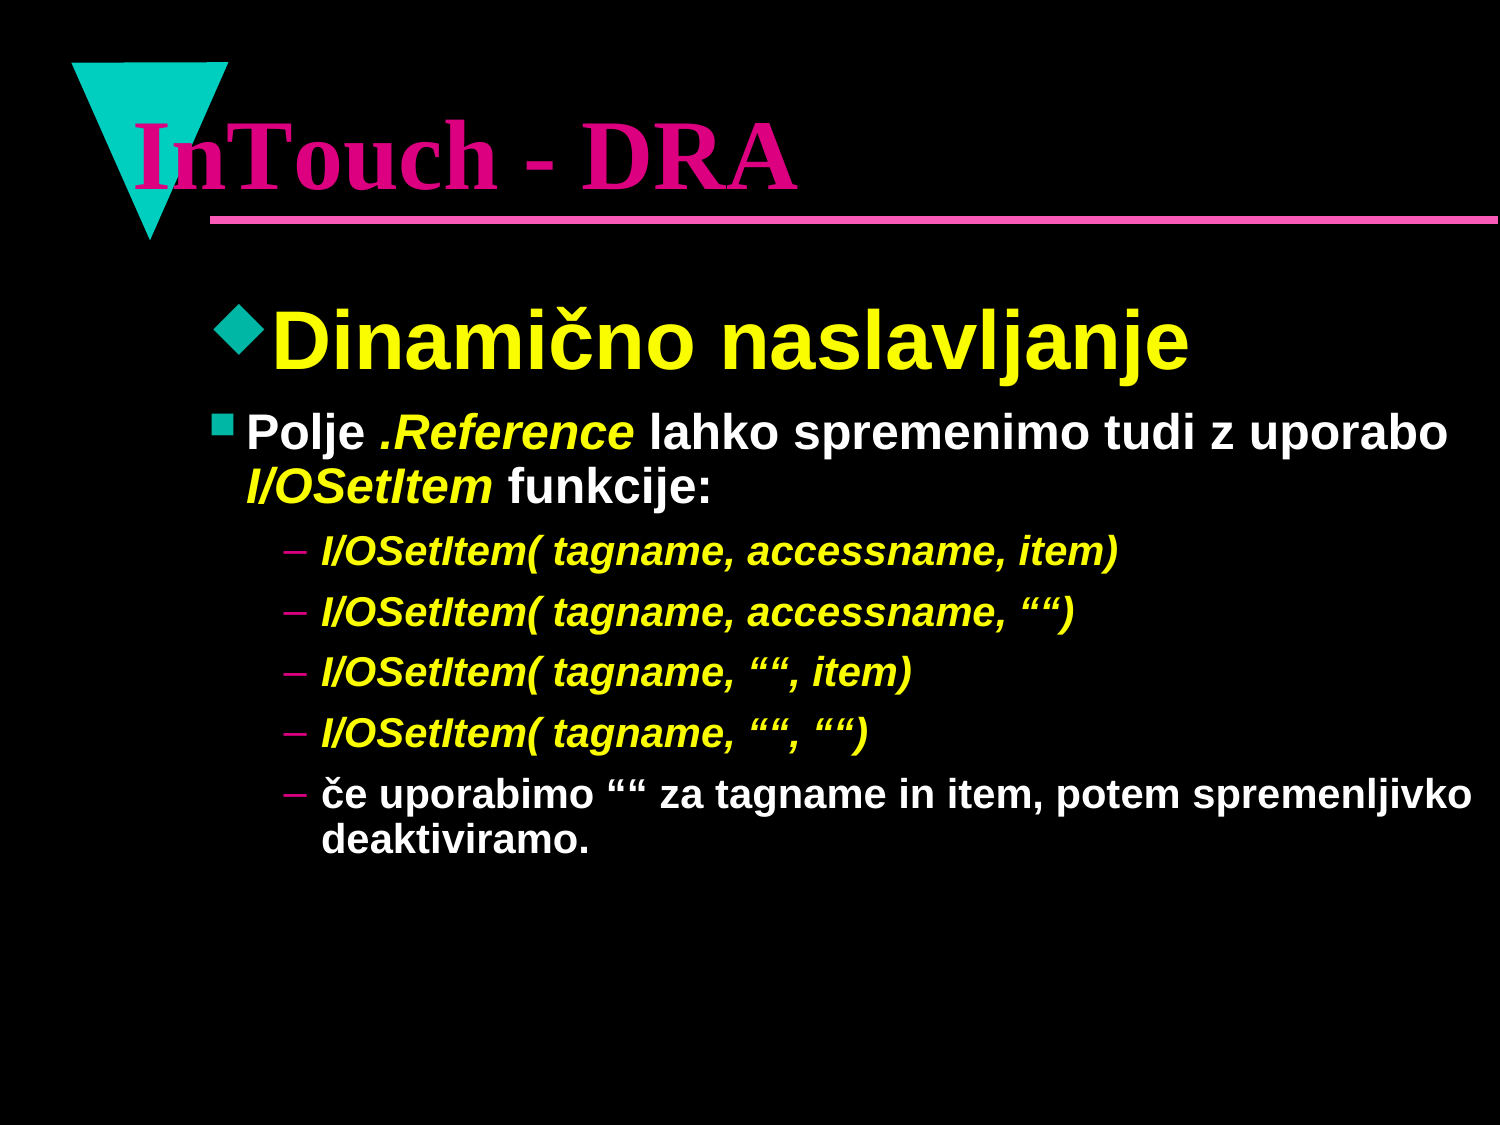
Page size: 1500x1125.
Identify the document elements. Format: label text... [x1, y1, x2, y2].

title InTouch - DRA [117, 63, 1426, 251]
list Dinamično naslavljanje Polje .Reference lahko spremenimo tudi z uporabo I/OSetItem funkcije: I/OSetItem( tagname, accessname, item) I/OSetItem( tagname, accessname, ““) I/OSetItem( tagname, ““, item) I/OSetItem( tagname, ““, ““) če uporabimo ““ za tagname in item, potem spremenljivko deaktiviramo. [118, 289, 1498, 965]
